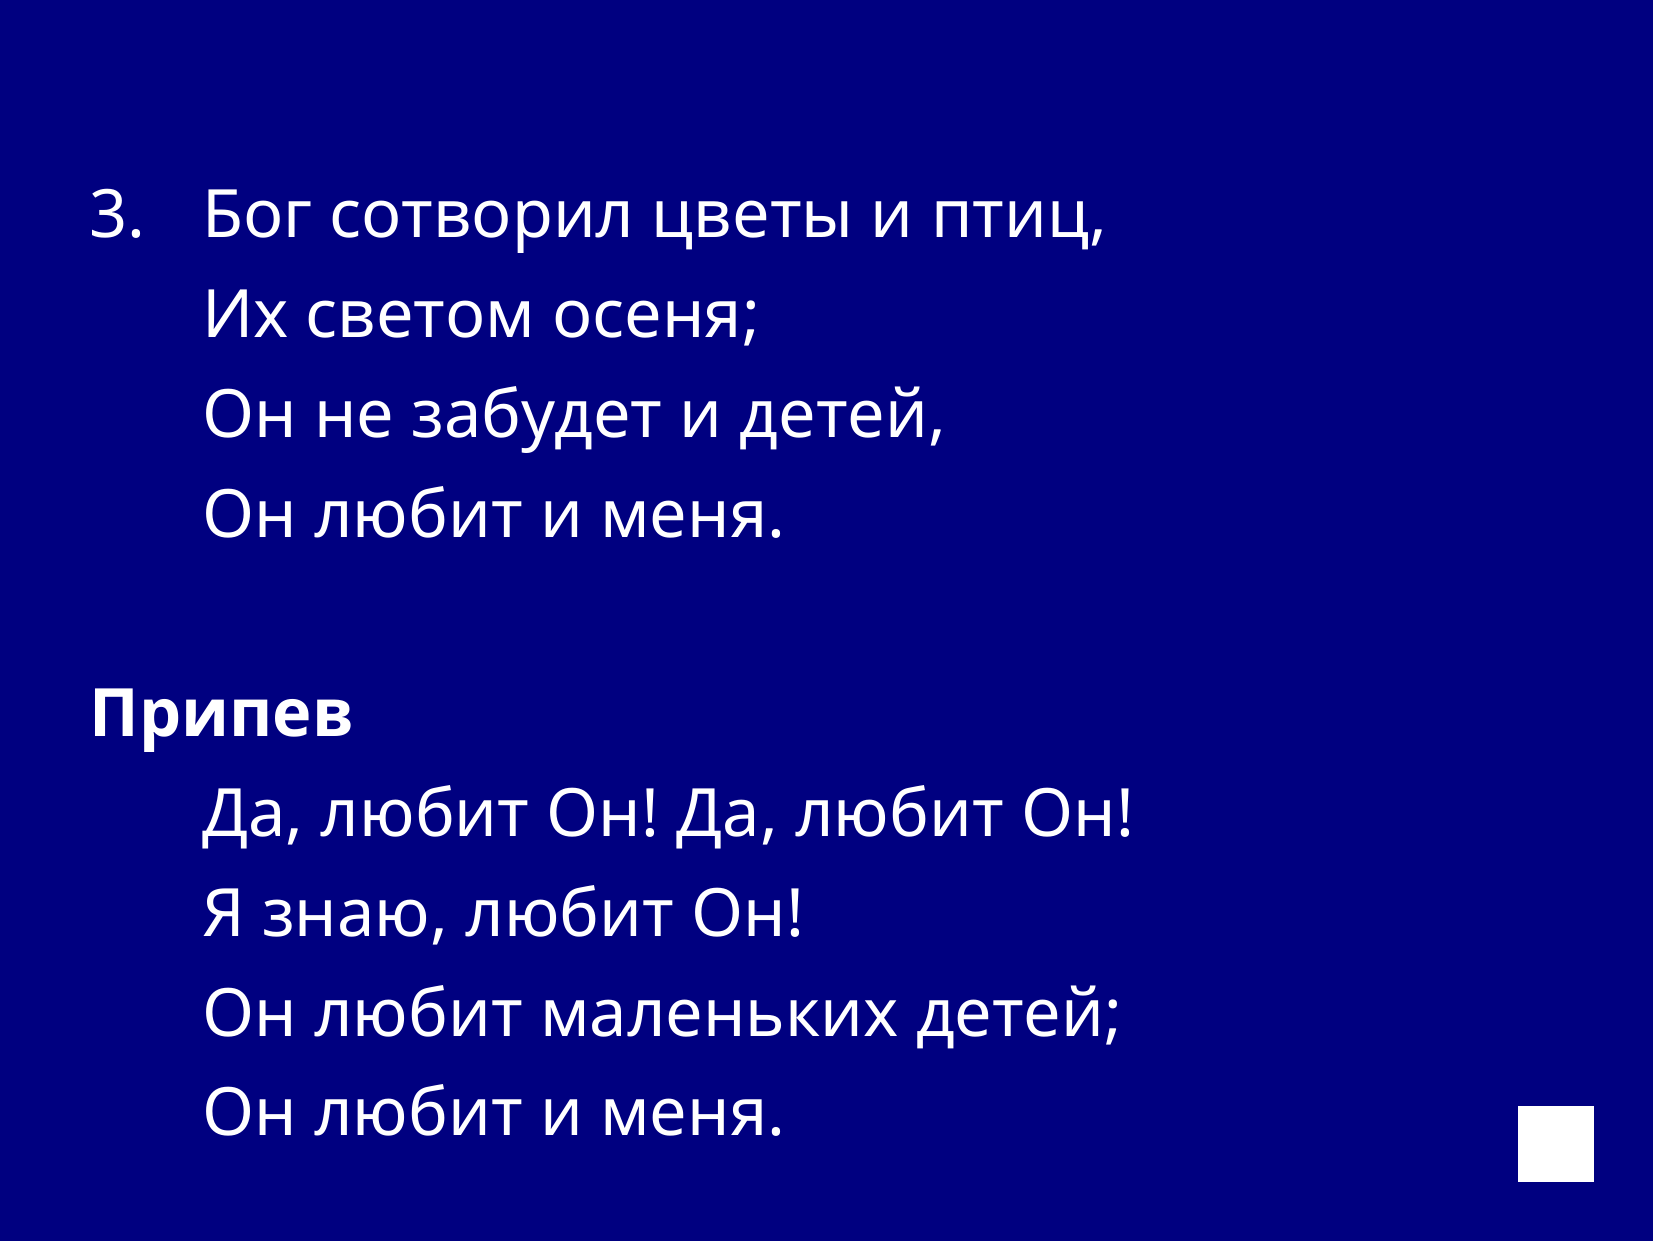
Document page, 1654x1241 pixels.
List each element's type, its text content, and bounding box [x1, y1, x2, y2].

text_box 3. Бог сотворил цветы и птиц, Их светом осеня; Он не забудет и детей, Он любит и меня. Припев Да, любит Он! Да, любит Он! Я знаю, любит Он! Он любит маленьких детей; Он любит и меня. [75, 150, 1576, 1163]
text_box [1518, 1106, 1594, 1182]
